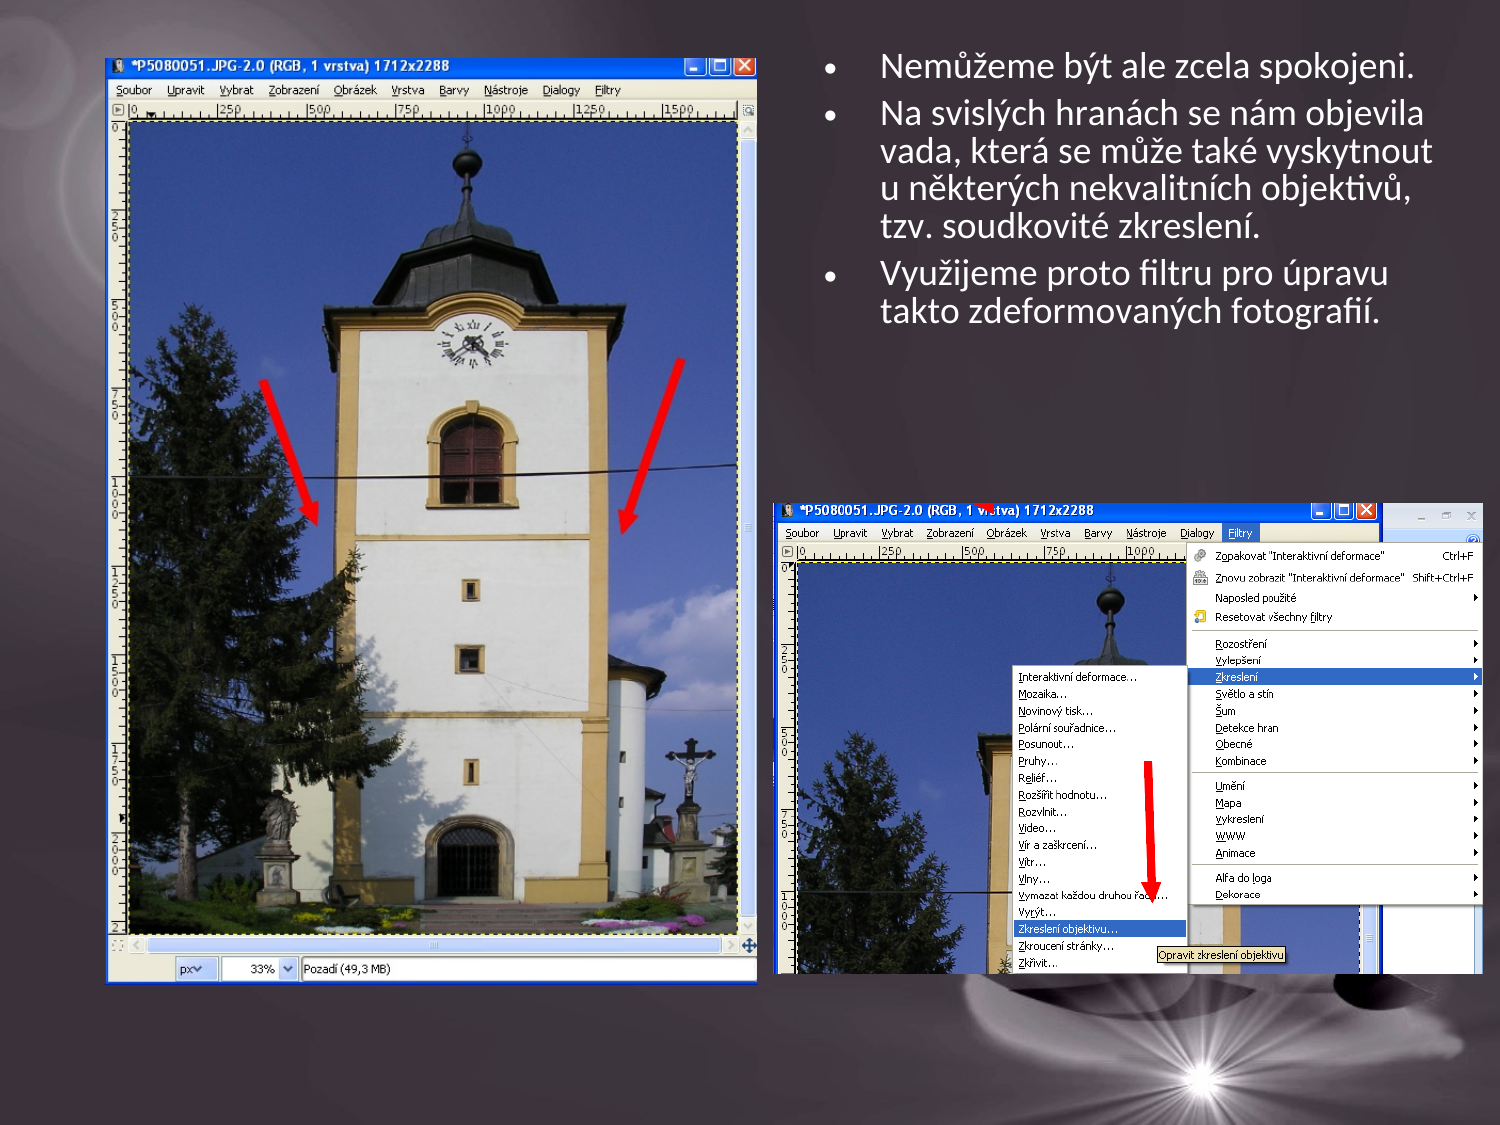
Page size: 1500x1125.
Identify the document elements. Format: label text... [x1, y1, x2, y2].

picture [0, 0, 1500, 1125]
list Nemůžeme být ale zcela spokojeni. Na svislých hranách se nám objevila vada, která se může také vyskytnout u některých nekvalitních objektivů, tzv. soudkovité zkreslení. Využijeme proto filtru pro úpravu takto zdeformovaných fotografií. [809, 42, 1483, 500]
